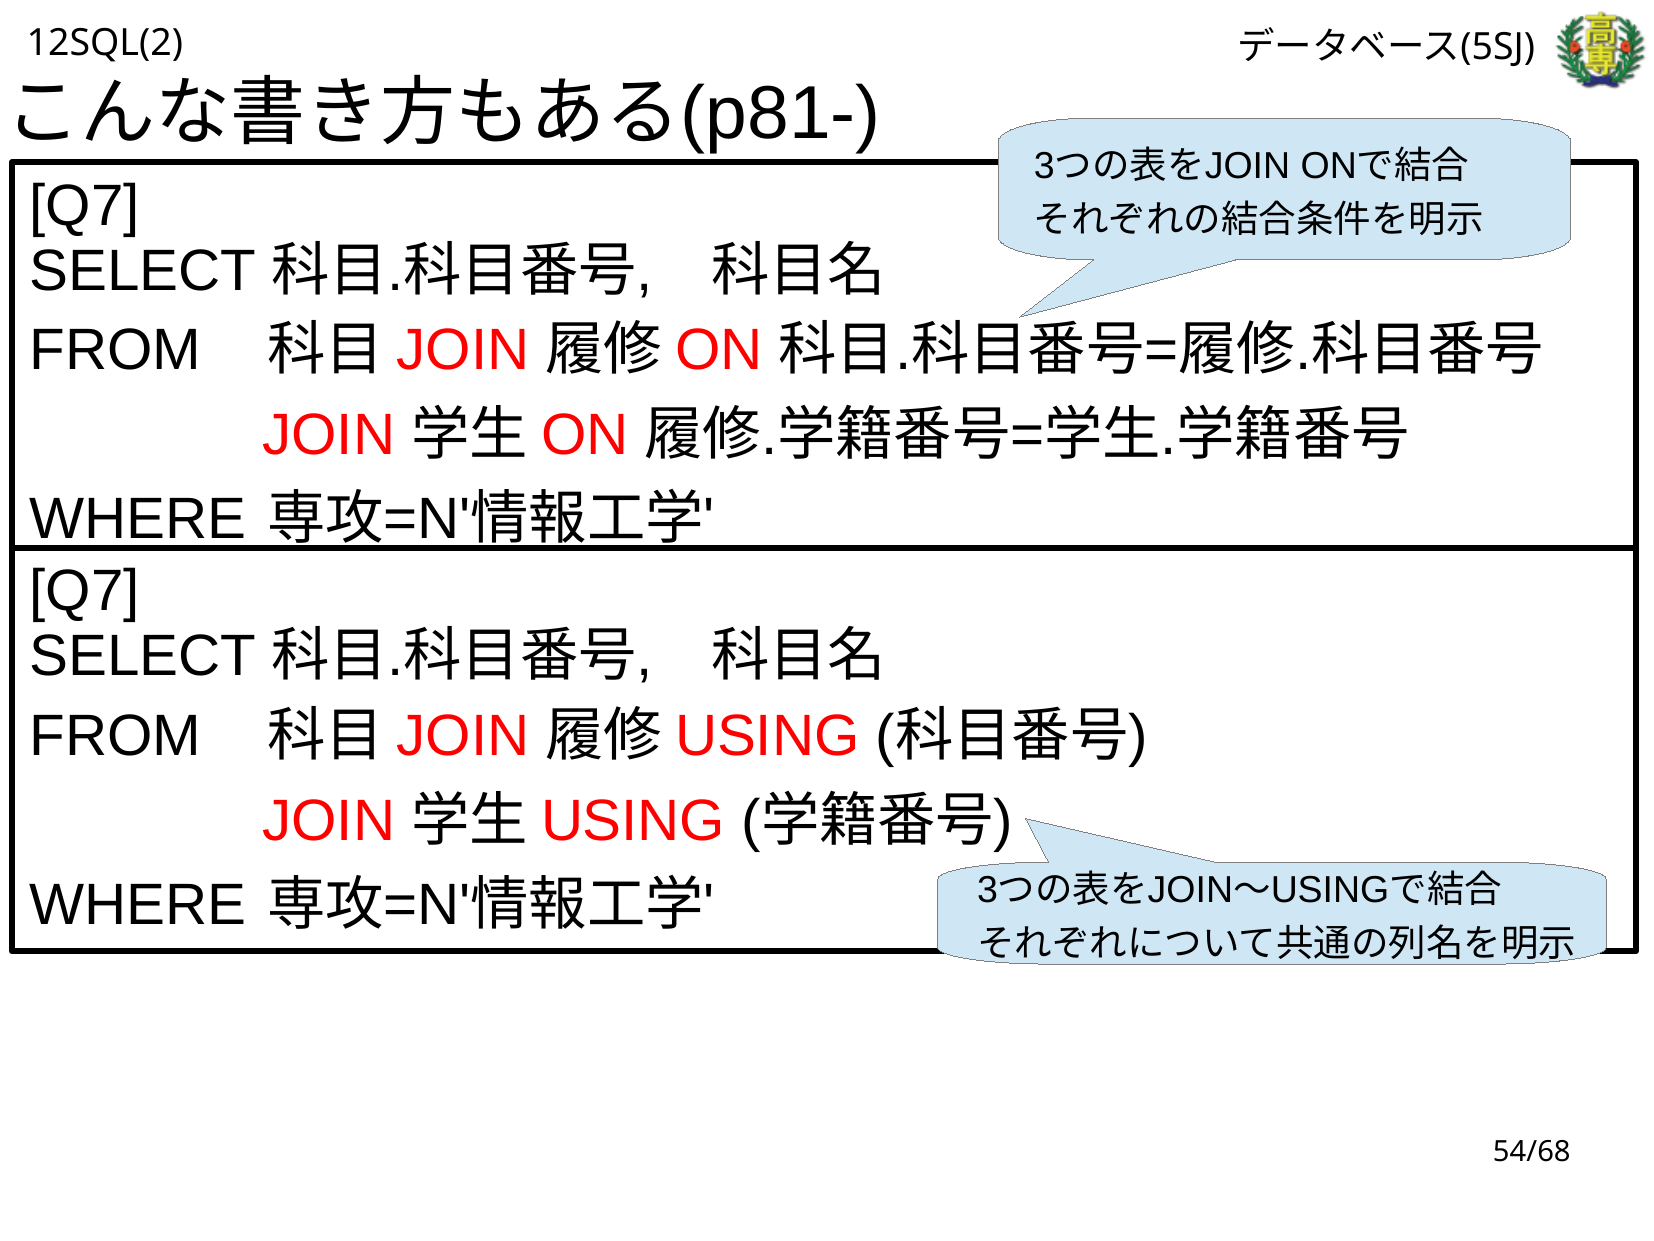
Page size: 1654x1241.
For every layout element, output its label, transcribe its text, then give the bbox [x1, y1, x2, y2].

title こんな書き方もある(p81-) [5, 2, 1495, 210]
text_box 3つの表をJOIN ONで結合 それぞれの結合条件を明示 [998, 118, 1571, 318]
text_box [Q7] SELECT 科目.科目番号, 科目名 FROM 科目 JOIN 履修 USING (科目番号) JOIN 学生 USING (学籍番号) WHERE 専攻=N'情報工学' [11, 547, 1636, 921]
text_box [Q7] SELECT 科目.科目番号, 科目名 FROM 科目 JOIN 履修 ON 科目.科目番号=履修.科目番号 JOIN 学生 ON 履修.学籍番号=学生.学籍番号 WHERE 専攻=N'情報工学' [11, 162, 1636, 535]
text_box 3つの表をJOIN〜USINGで結合 それぞれについて共通の列名を明示 [937, 818, 1607, 965]
picture [1553, 2, 1650, 99]
